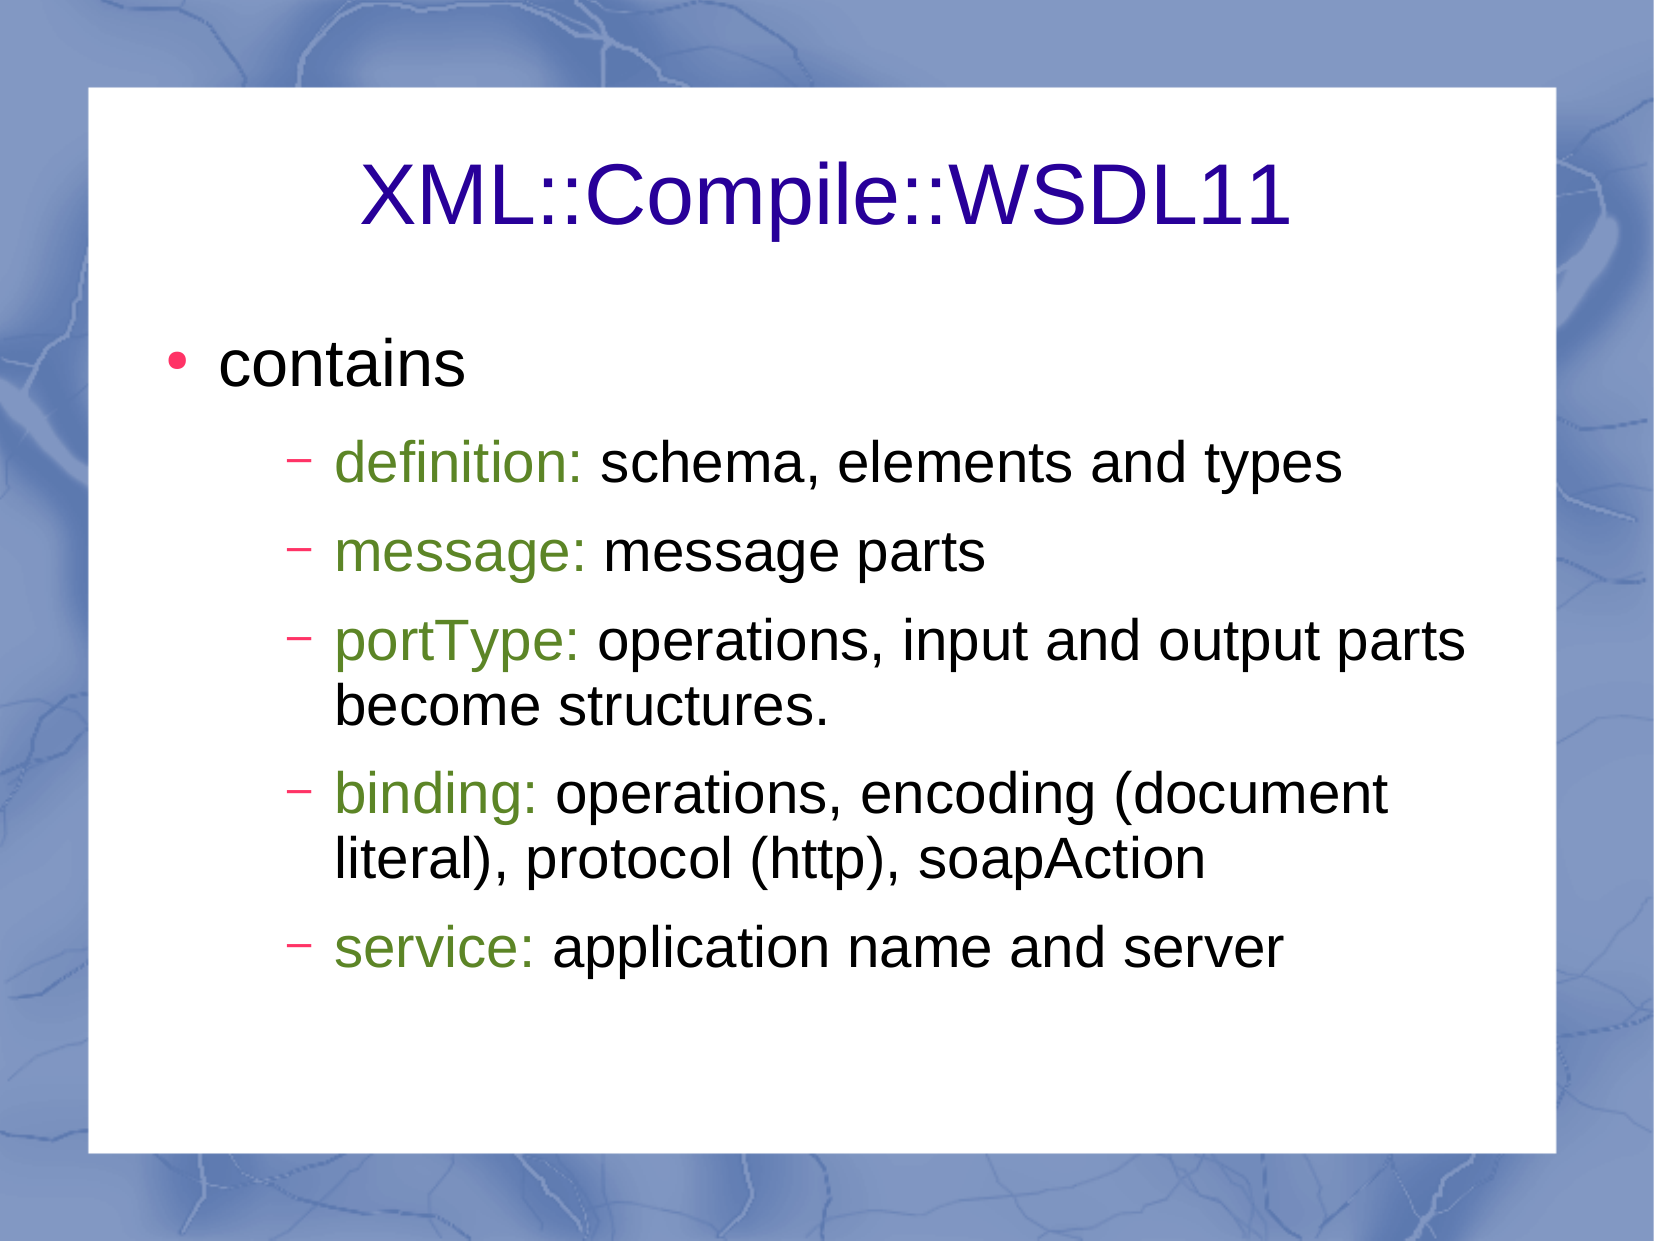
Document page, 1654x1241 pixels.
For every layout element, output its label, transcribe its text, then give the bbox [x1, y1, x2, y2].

picture [0, 0, 1654, 1241]
list contains definition: schema, elements and types message: message parts portType: operations, input and output parts become structures. binding: operations, encoding (document literal), protocol (http), soapAction service: application name and server [147, 325, 1506, 1145]
title XML::Compile::WSDL11 [118, 90, 1536, 298]
